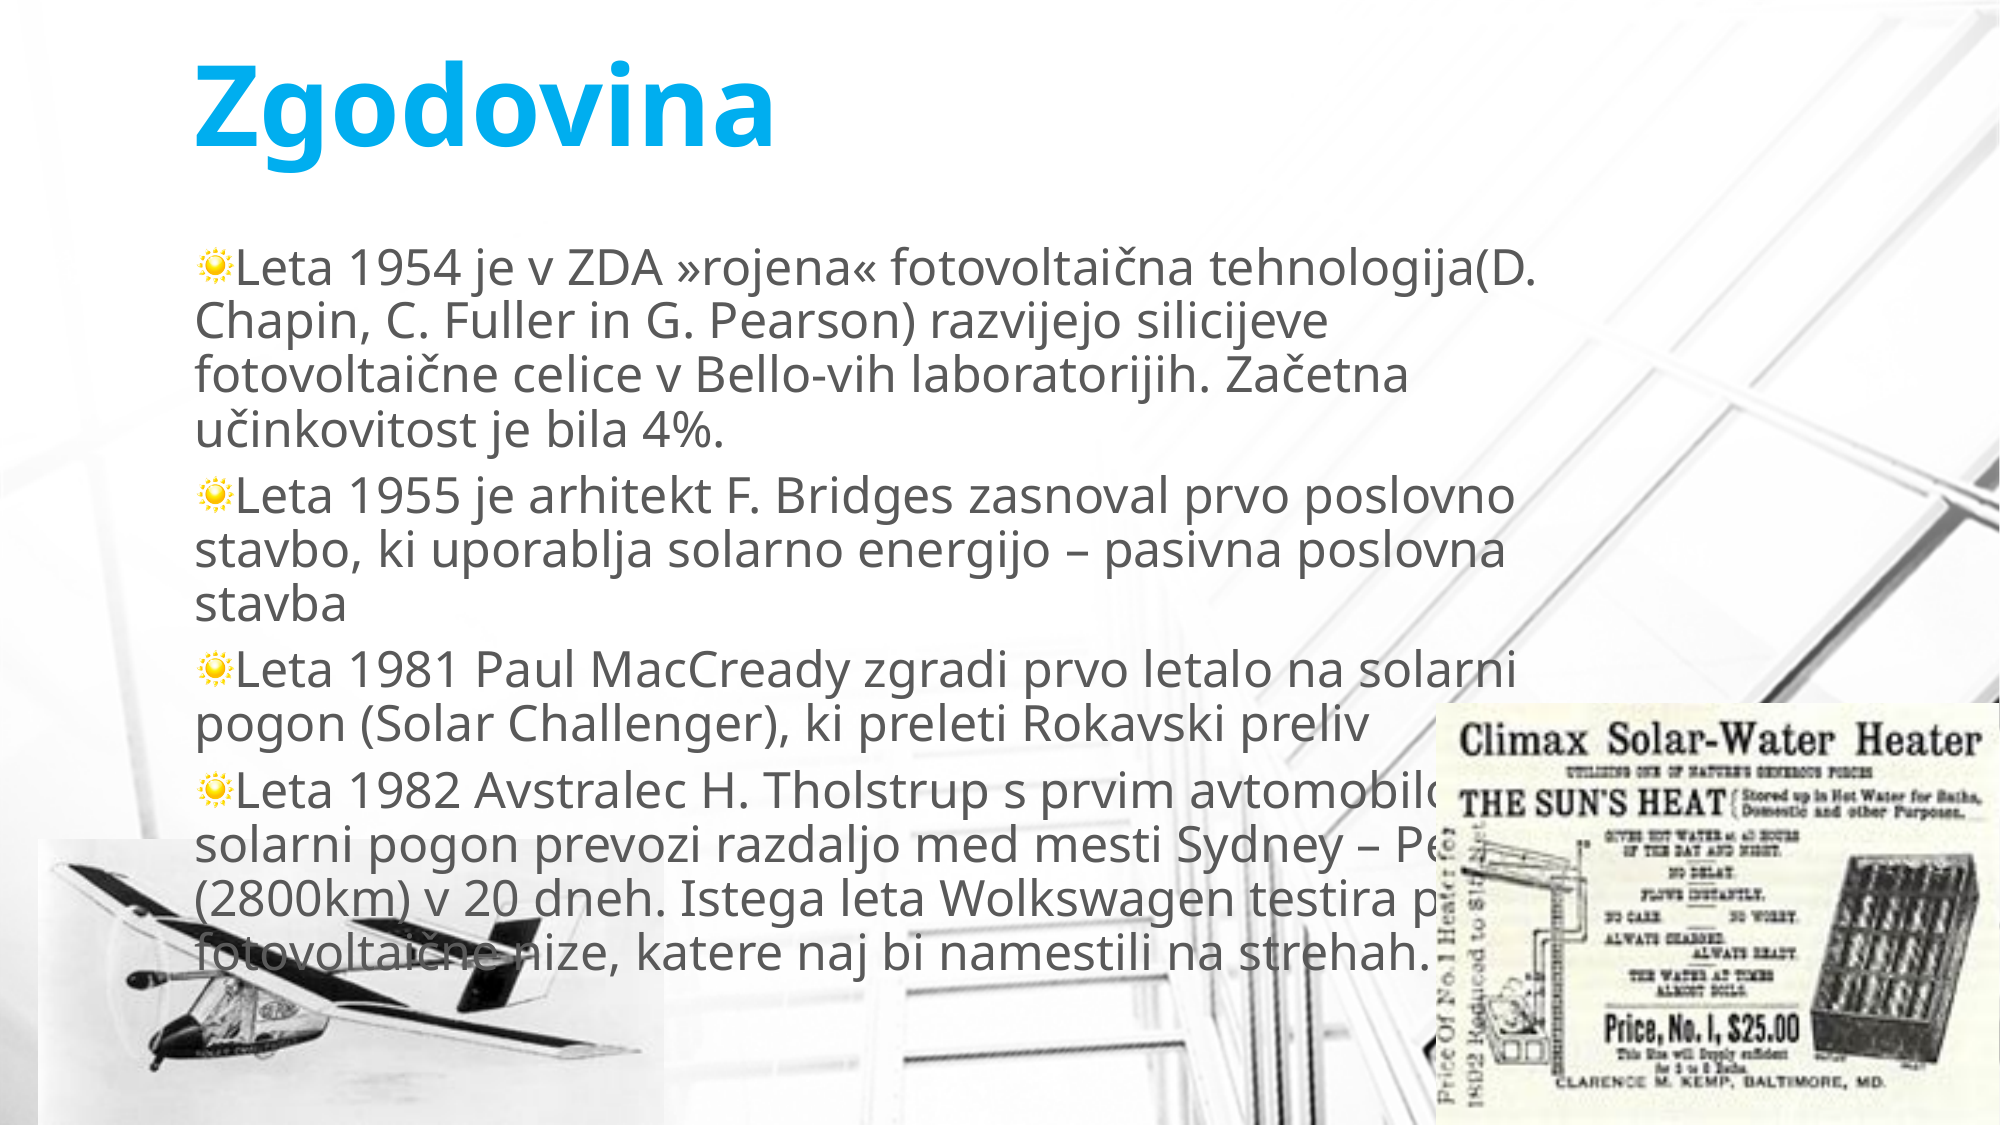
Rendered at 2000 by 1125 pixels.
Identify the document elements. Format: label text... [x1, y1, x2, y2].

list Leta 1954 je v ZDA »rojena« fotovoltaična tehnologija(D. Chapin, C. Fuller in G. Pearson) razvijejo silicijeve fotovoltaične celice v Bello-vih laboratorijih. Začetna učinkovitost je bila 4%. Leta 1955 je arhitekt F. Bridges zasnoval prvo poslovno stavbo, ki uporablja solarno energijo – pasivna poslovna stavba Leta 1981 Paul MacCready zgradi prvo letalo na solarni pogon (Solar Challenger), ki preleti Rokavski preliv Leta 1982 Avstralec H. Tholstrup s prvim avtomobilom na solarni pogon prevozi razdaljo med mesti Sydney – Perth (2800km) v 20 dneh. Istega leta Wolkswagen testira prve fotovoltaične nize, katere naj bi namestili na strehah. [179, 234, 1605, 985]
title Zgodovina [179, 70, 1605, 234]
picture [0, 0, 2000, 1125]
